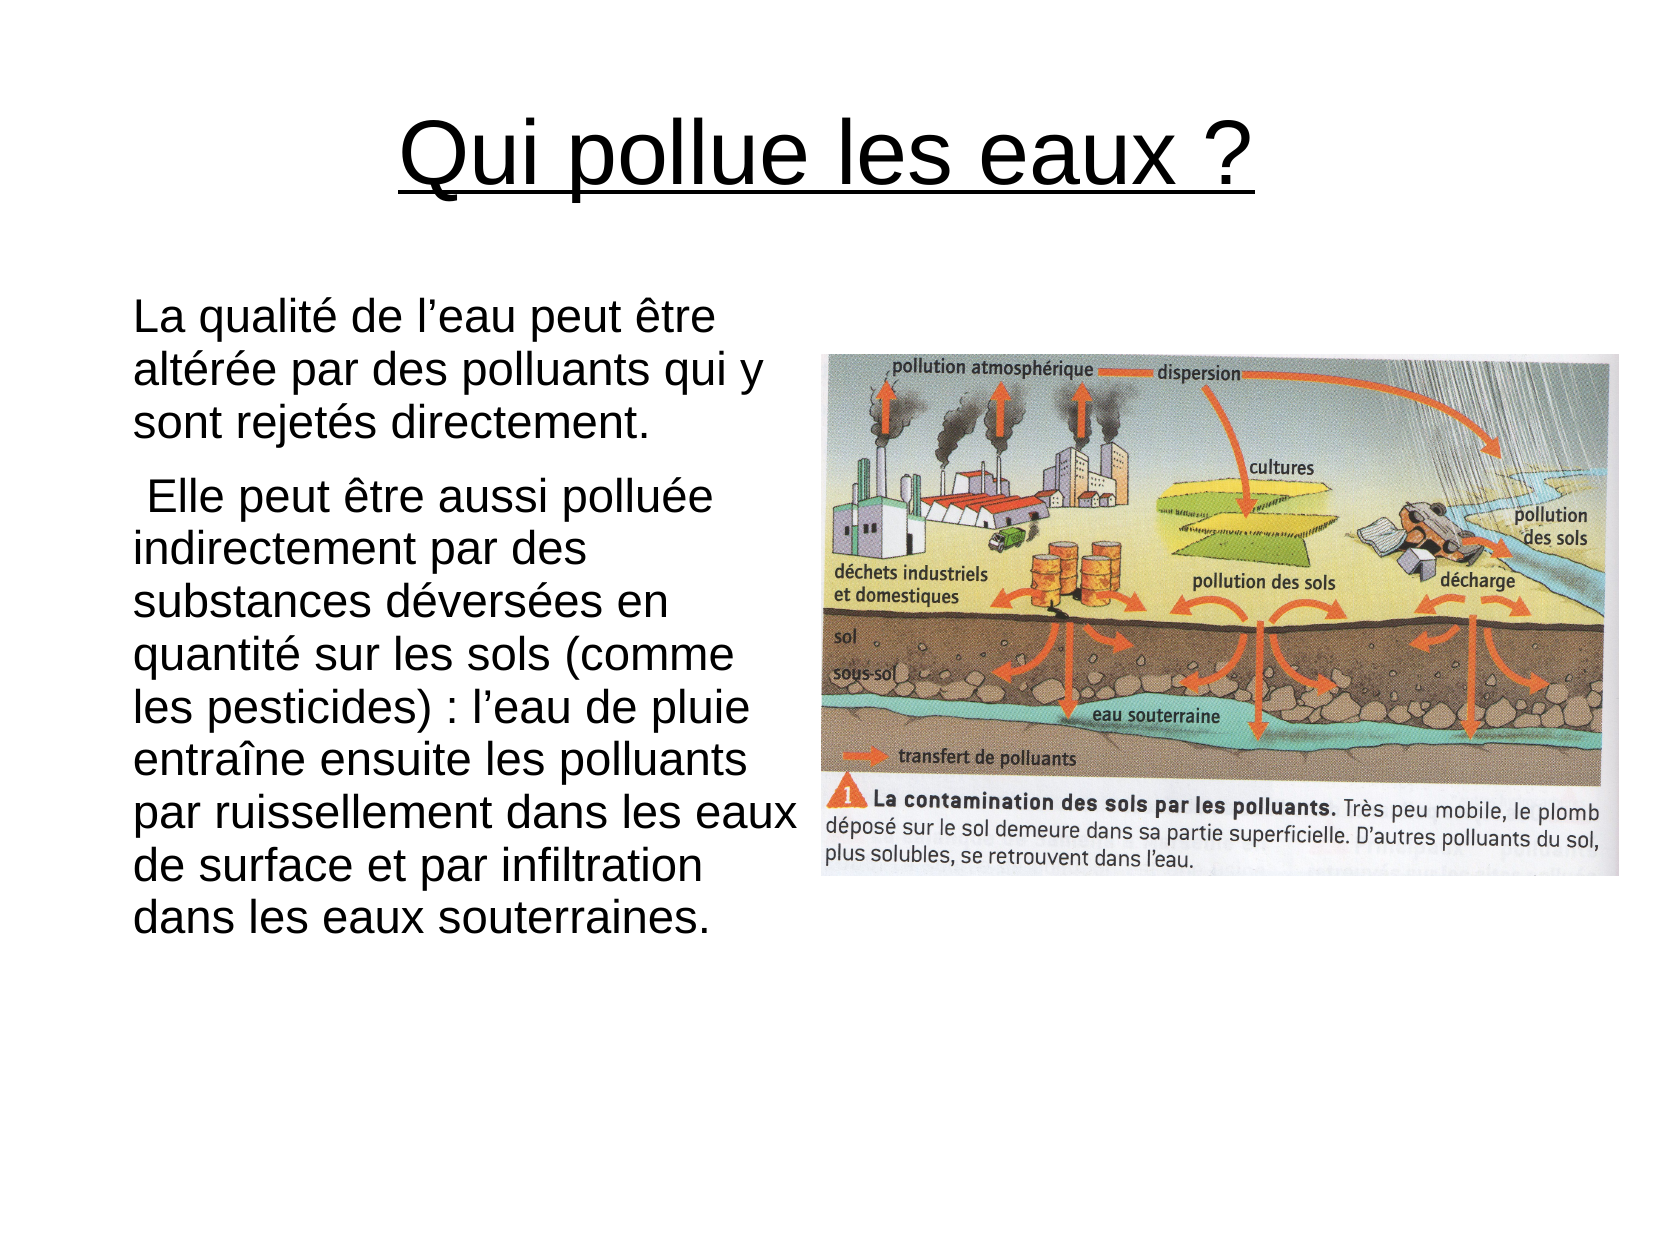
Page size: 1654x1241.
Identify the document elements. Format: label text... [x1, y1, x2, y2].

title Qui pollue les eaux ? [82, 49, 1571, 257]
picture [821, 354, 1619, 876]
list La qualité de l’eau peut être altérée par des polluants qui y sont rejetés directement. Elle peut être aussi polluée indirectement par des substances déversées en quantité sur les sols (comme les pesticides) : l’eau de pluie entraîne ensuite les polluants par ruissellement dans les eaux de surface et par infiltration dans les eaux souterraines. [82, 290, 809, 1010]
